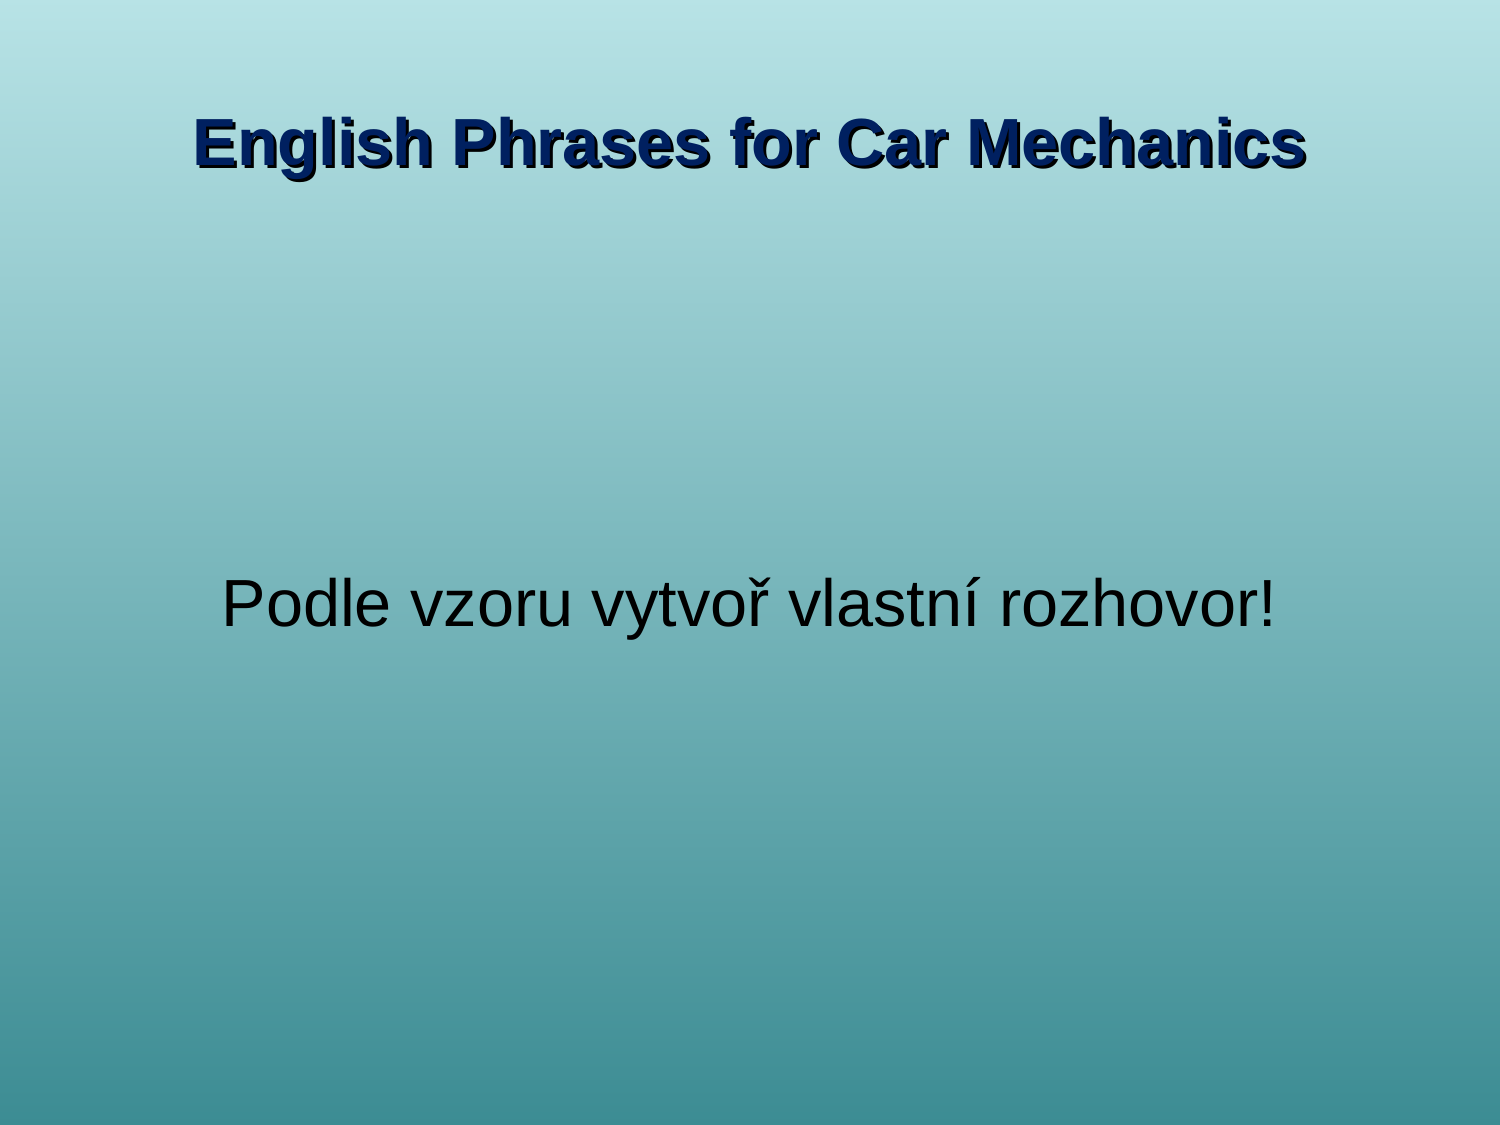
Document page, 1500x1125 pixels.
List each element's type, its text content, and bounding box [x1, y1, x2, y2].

title English Phrases for Car Mechanics [75, 45, 1426, 233]
list Podle vzoru vytvoř vlastní rozhovor! [75, 262, 1426, 1006]
